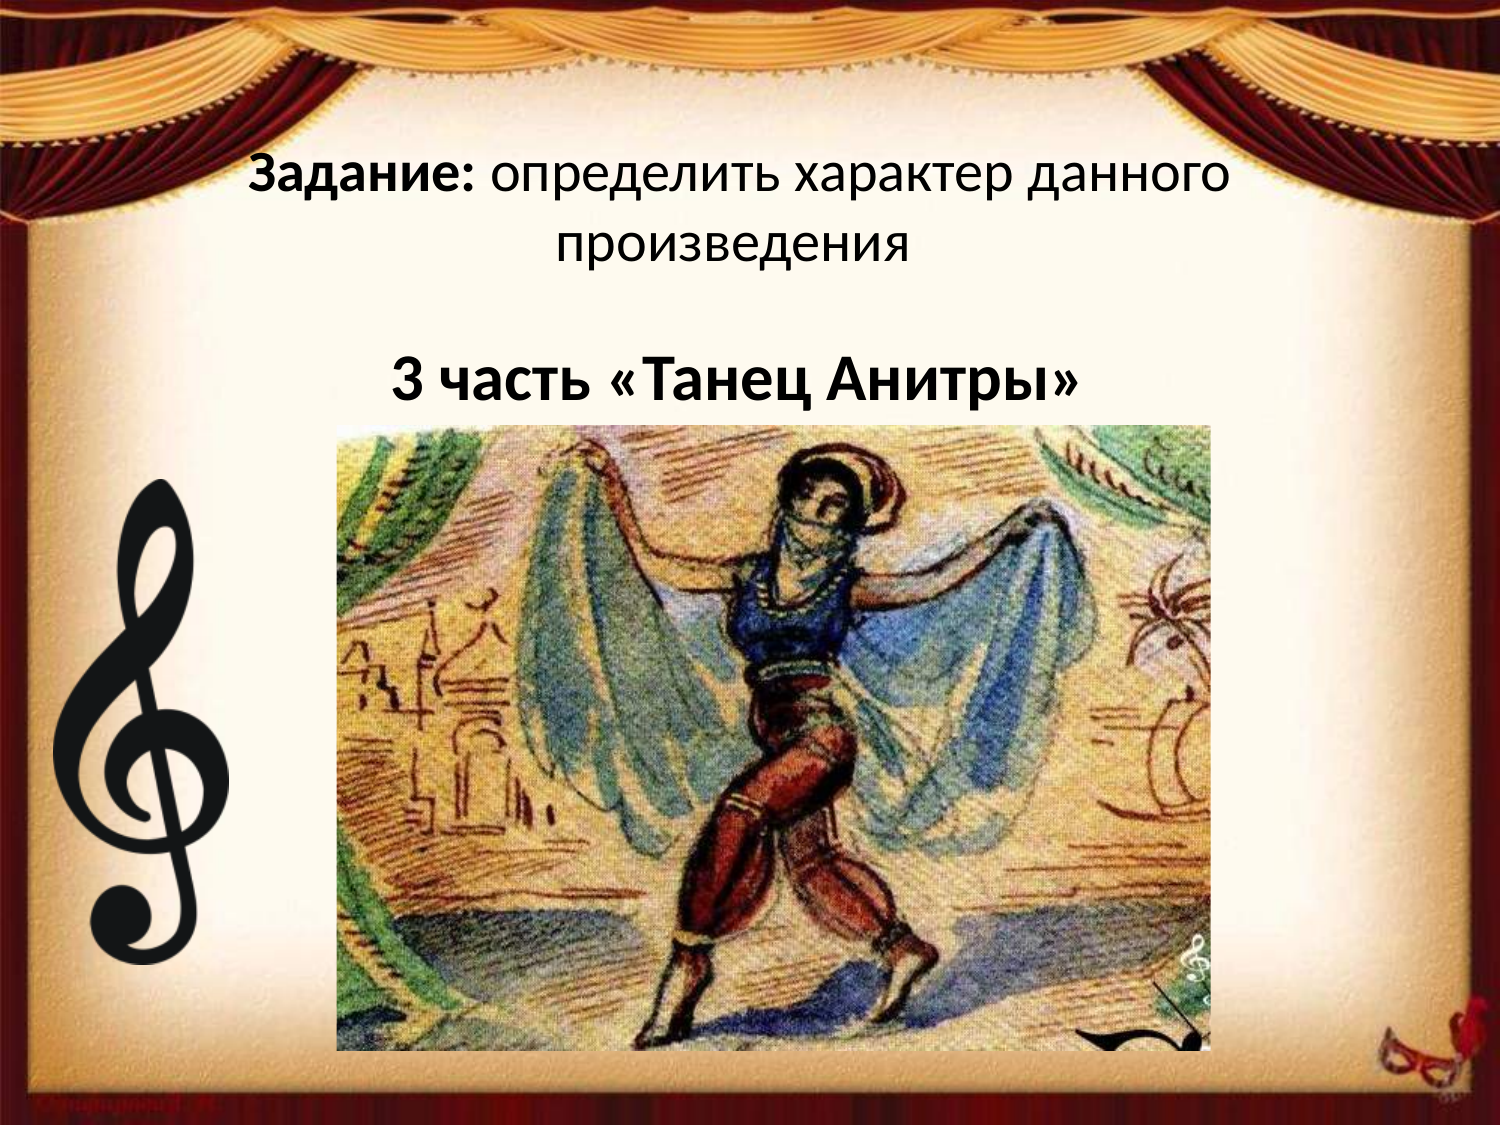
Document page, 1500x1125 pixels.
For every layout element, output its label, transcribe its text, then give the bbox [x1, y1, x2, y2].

text_box 3 часть «Танец Анитры» [375, 326, 1102, 422]
title Задание: определить характер данного произведения [64, 125, 1415, 313]
picture [0, 0, 1500, 1125]
